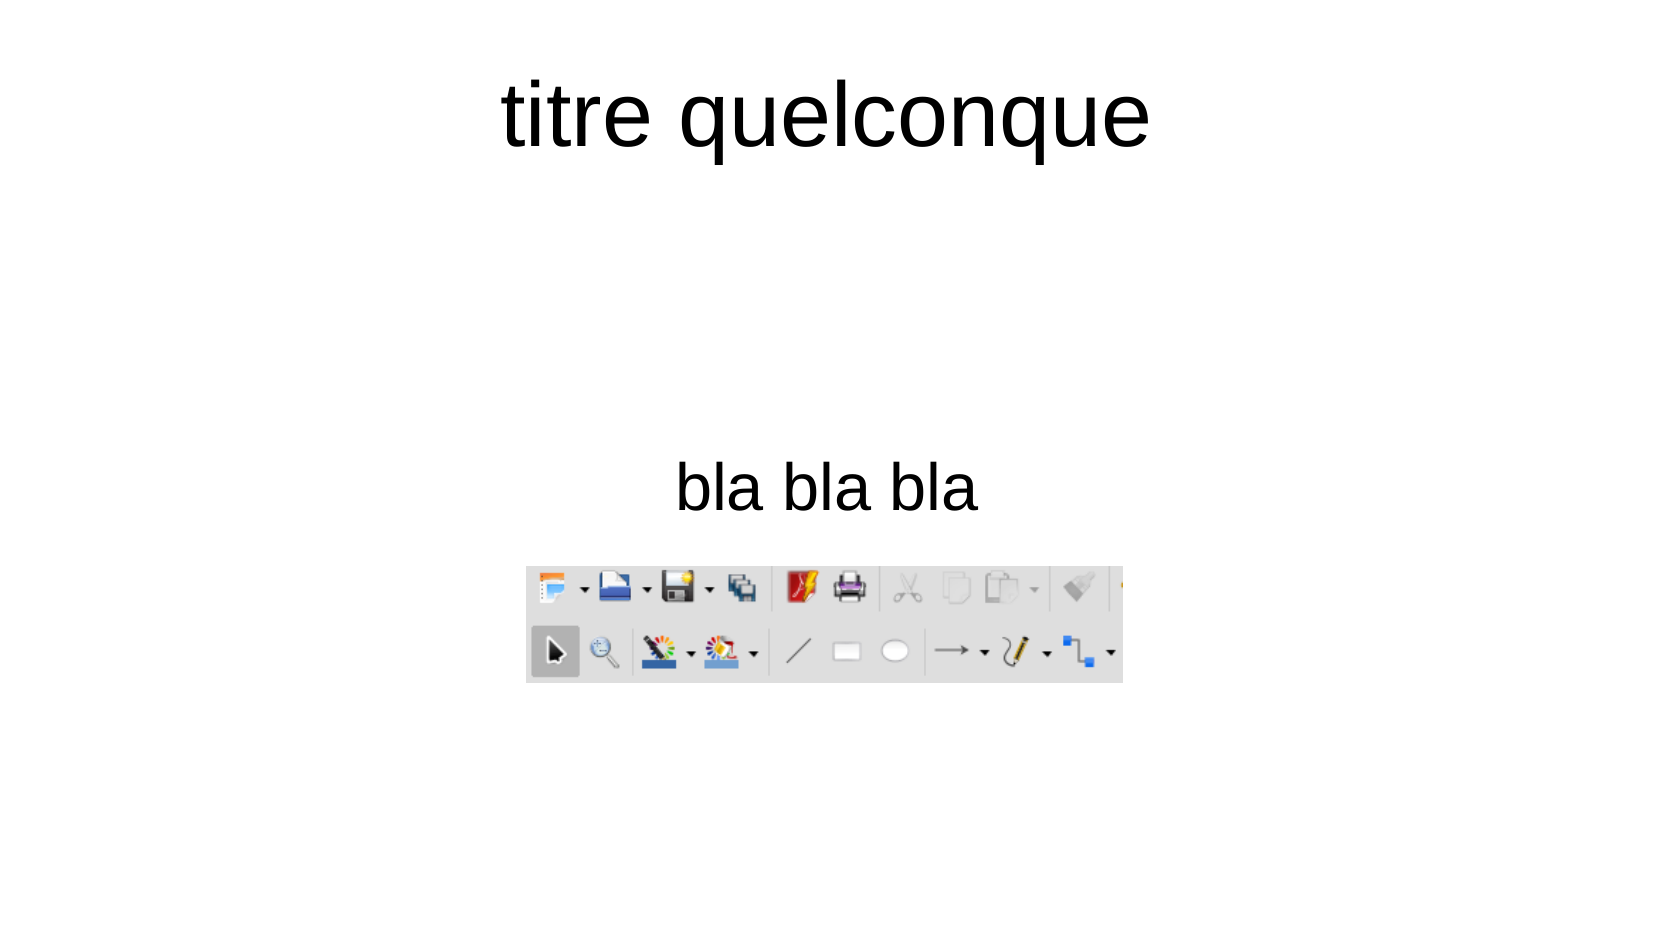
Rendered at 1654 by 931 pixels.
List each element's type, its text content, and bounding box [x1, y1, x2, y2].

picture [526, 566, 1123, 683]
subtitle bla bla bla [82, 217, 1571, 758]
title titre quelconque [82, 37, 1571, 193]
